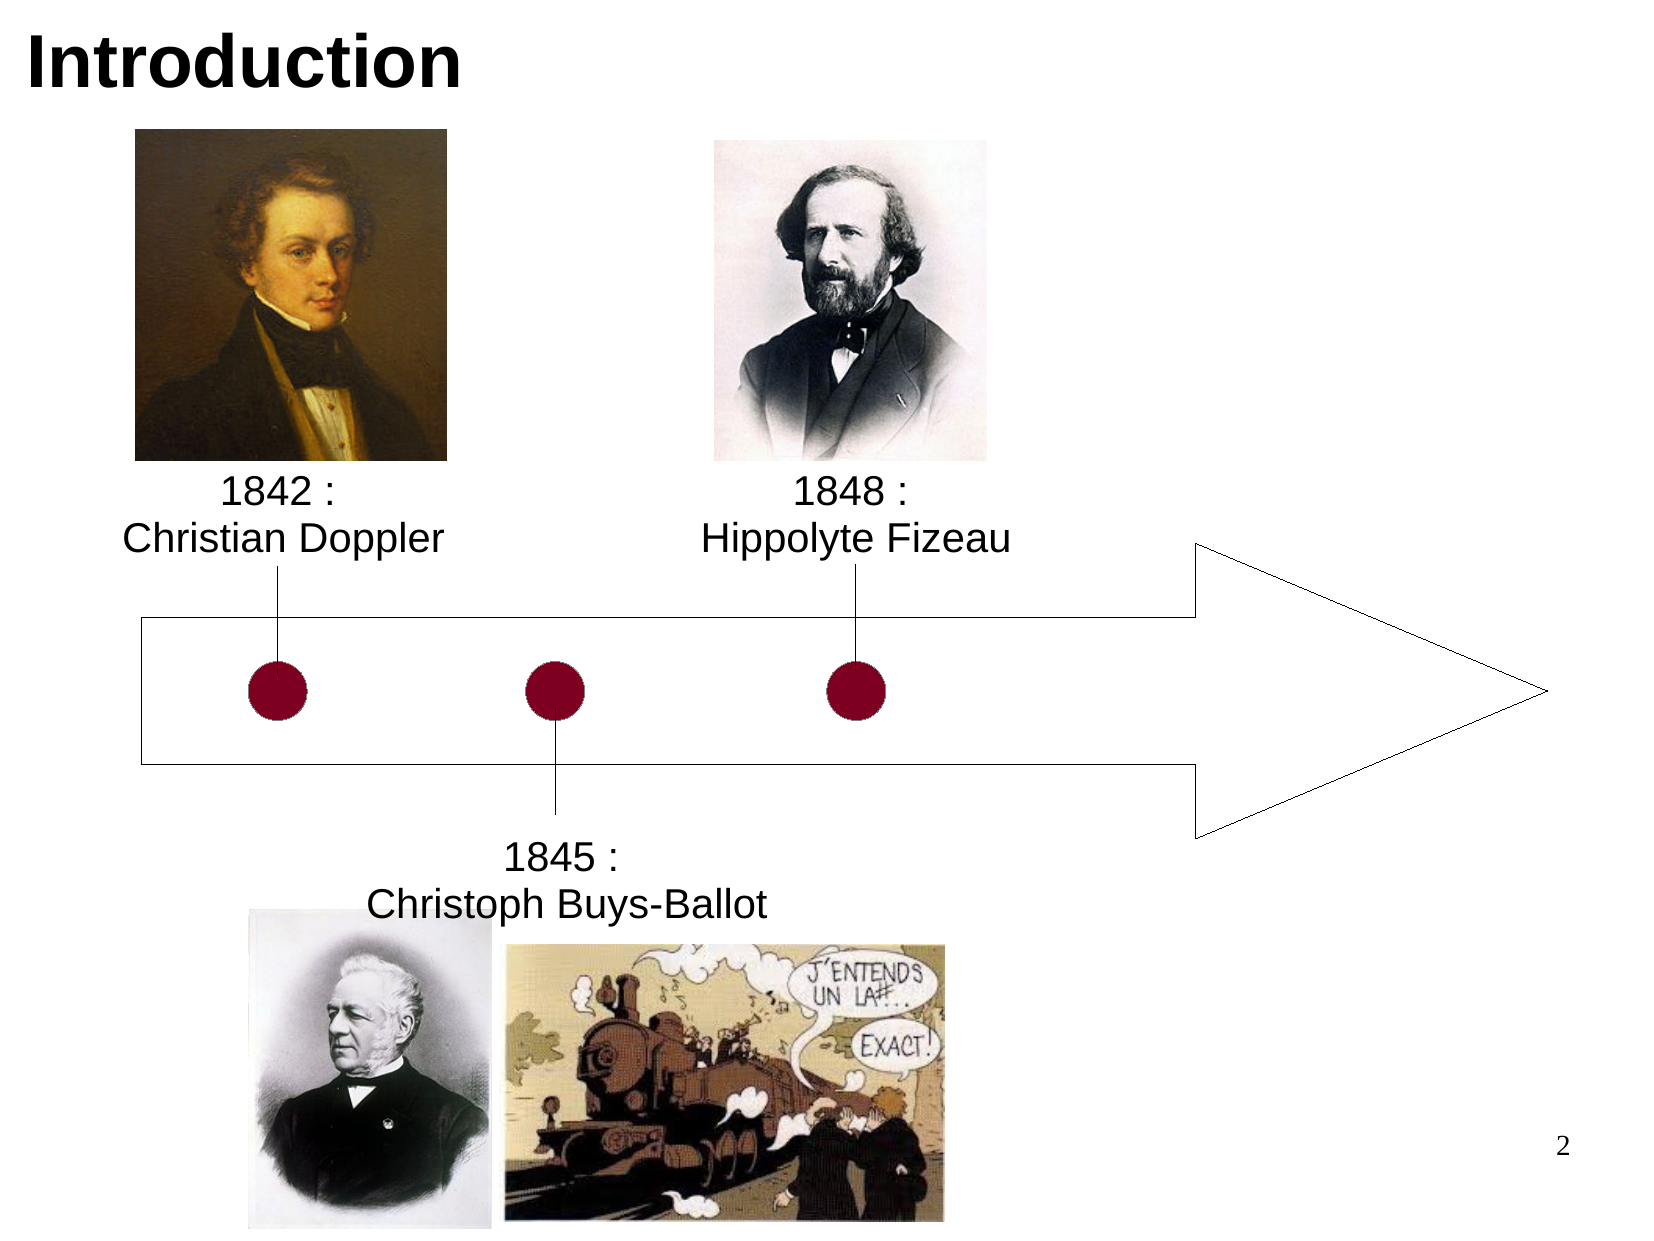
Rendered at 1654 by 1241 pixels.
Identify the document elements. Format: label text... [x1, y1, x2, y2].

picture [499, 944, 945, 1222]
text_box Introduction [11, 11, 697, 111]
text_box [248, 661, 308, 721]
text_box [525, 661, 585, 721]
text_box [826, 661, 886, 721]
text_box 1848 : Hippolyte Fizeau [631, 460, 1081, 602]
text_box 1845 : Christoph Buys-Ballot [342, 826, 792, 968]
picture [248, 909, 492, 1229]
picture [714, 140, 987, 461]
text_box 1842 : Christian Doppler [59, 460, 508, 602]
picture [135, 129, 447, 461]
